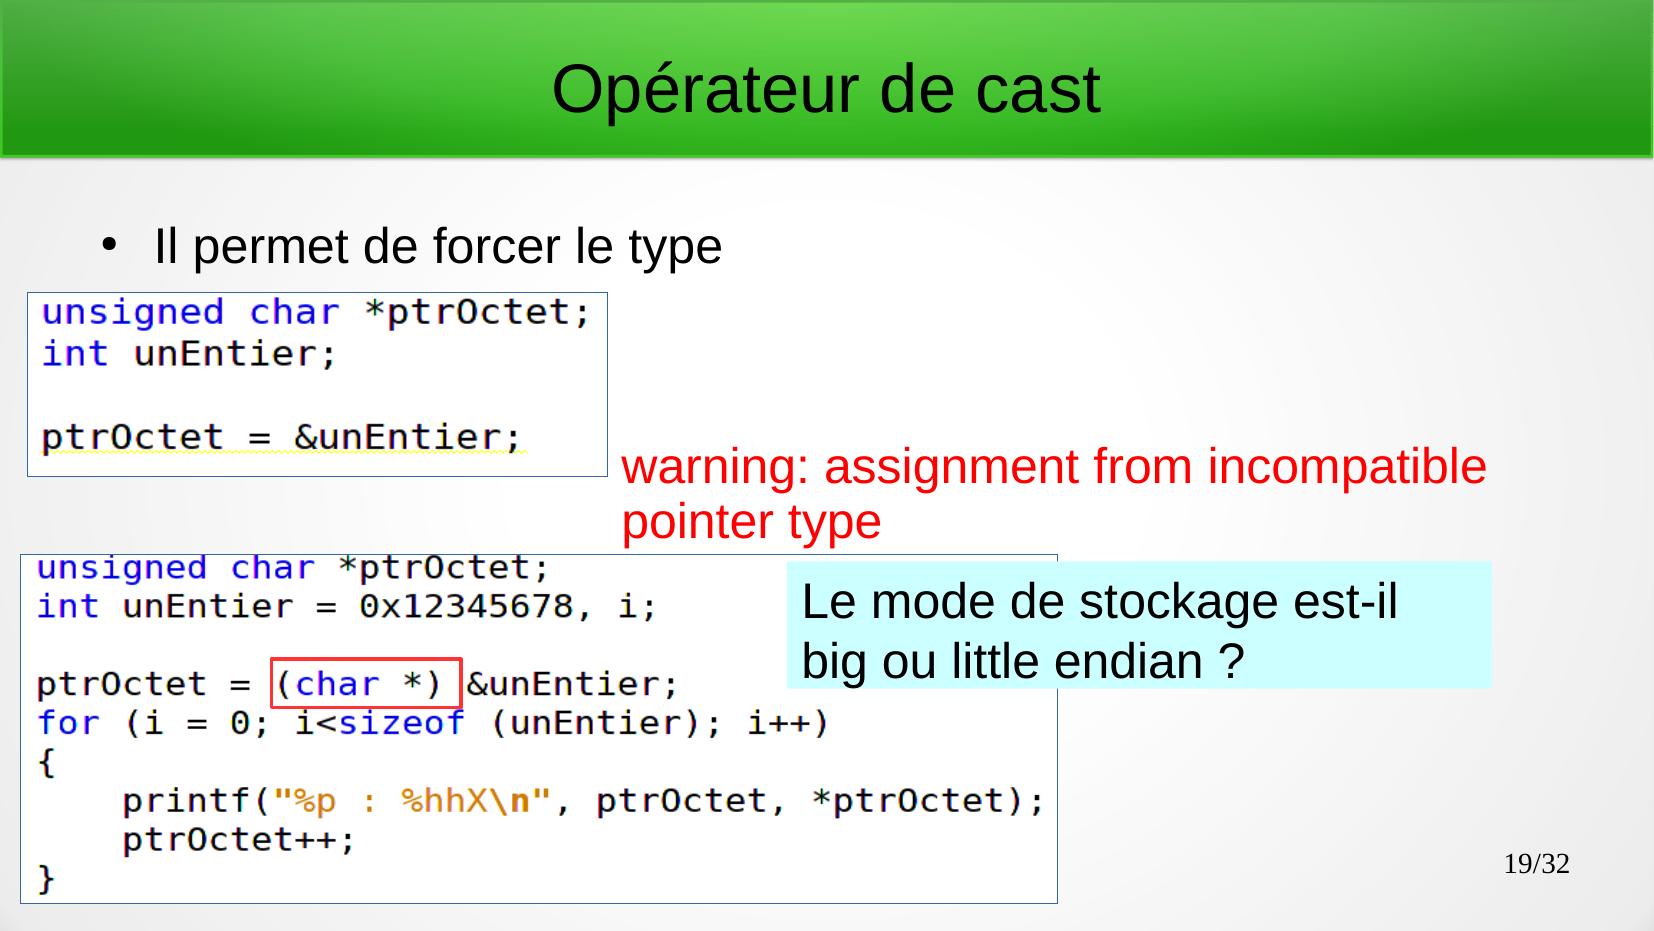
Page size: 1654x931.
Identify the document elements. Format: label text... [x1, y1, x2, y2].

text_box warning: assignment from incompatible pointer type [606, 430, 1628, 613]
picture [20, 554, 1058, 904]
picture [27, 292, 608, 477]
list Il permet de forcer le type [82, 217, 1571, 293]
title Opérateur de cast [82, 35, 1571, 142]
text_box Le mode de stockage est-il big ou little endian ? [786, 561, 1492, 689]
